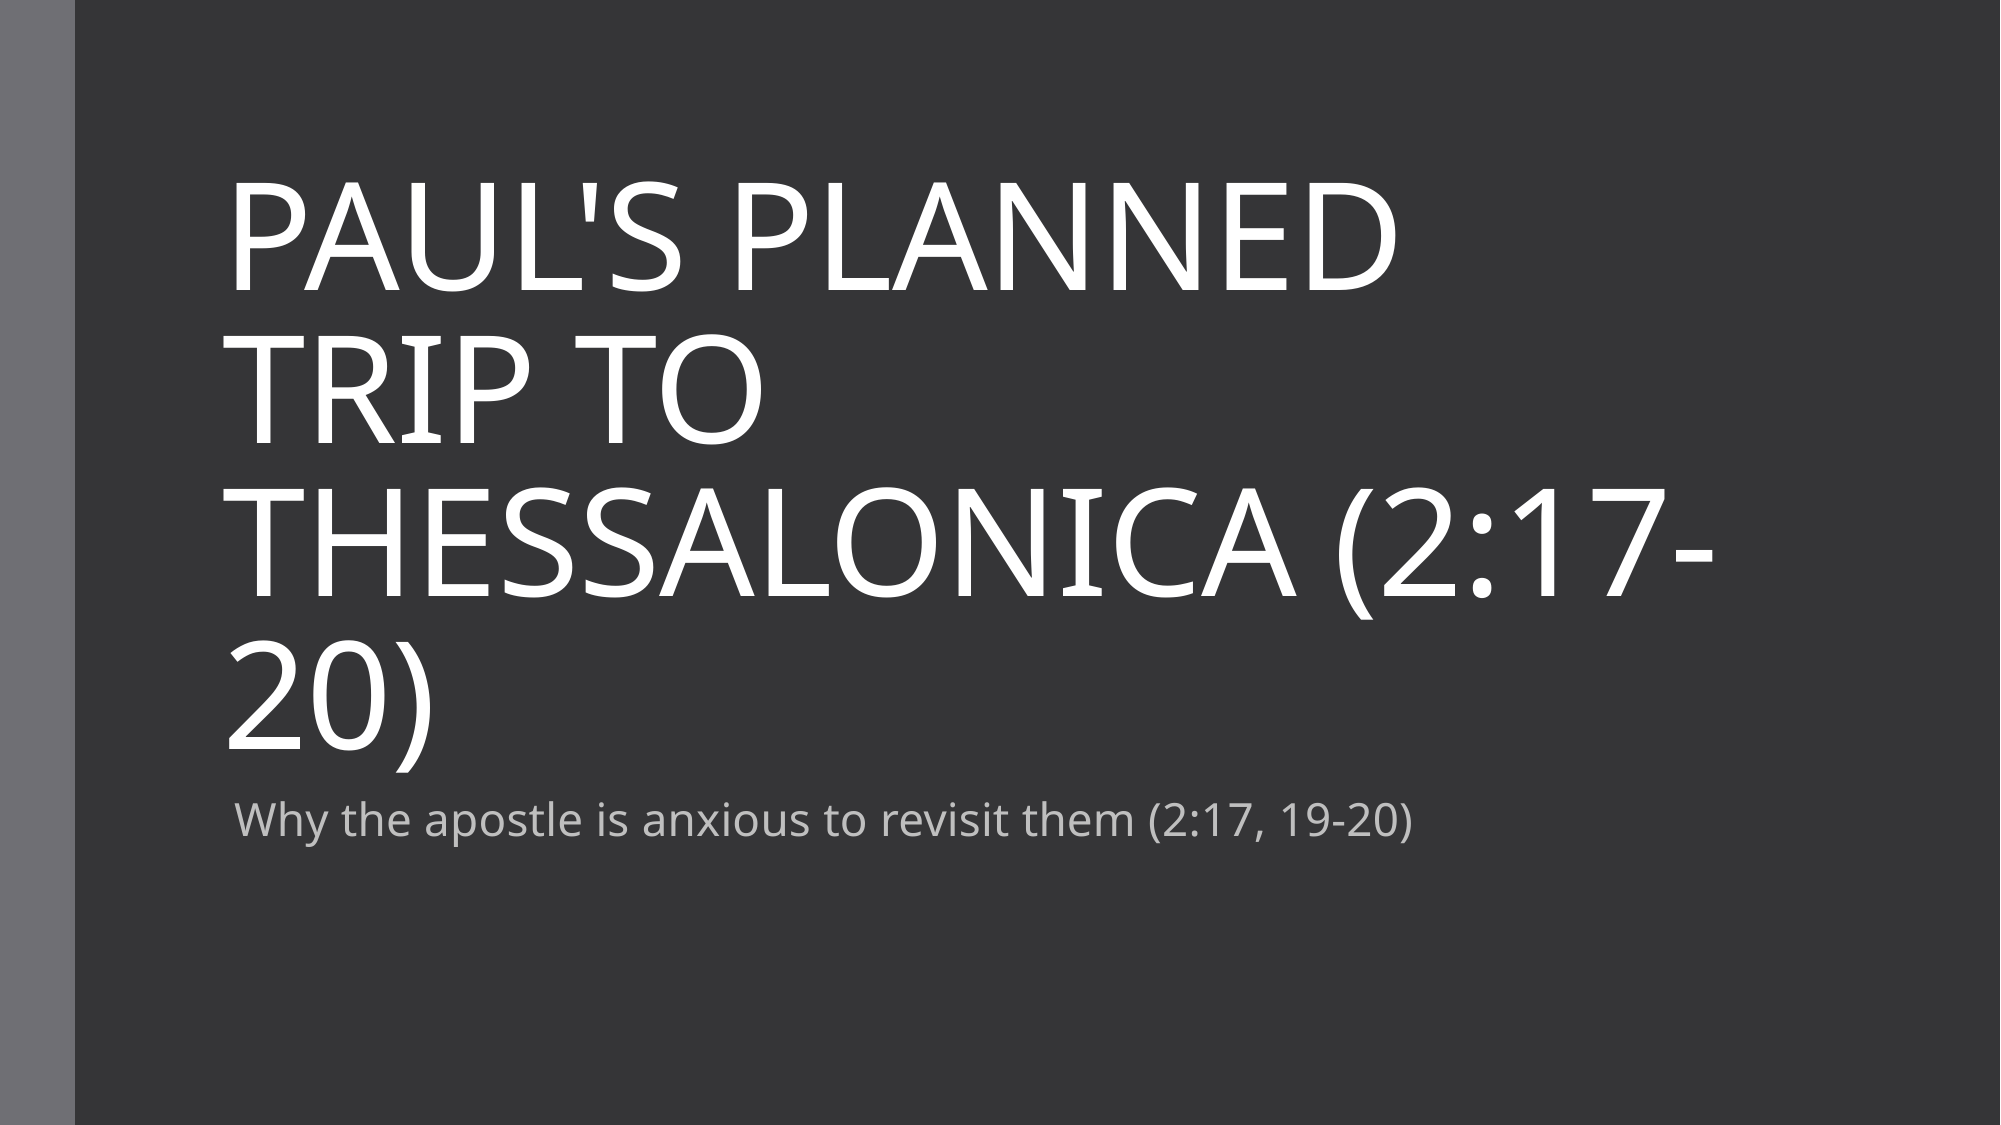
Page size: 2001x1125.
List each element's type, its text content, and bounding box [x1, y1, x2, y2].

subtitle Why the apostle is anxious to revisit them (2:17, 19-20) [206, 787, 1752, 1066]
title PAUL'S PLANNED TRIP TO THESSALONICA (2:17-20) [206, 124, 1752, 787]
